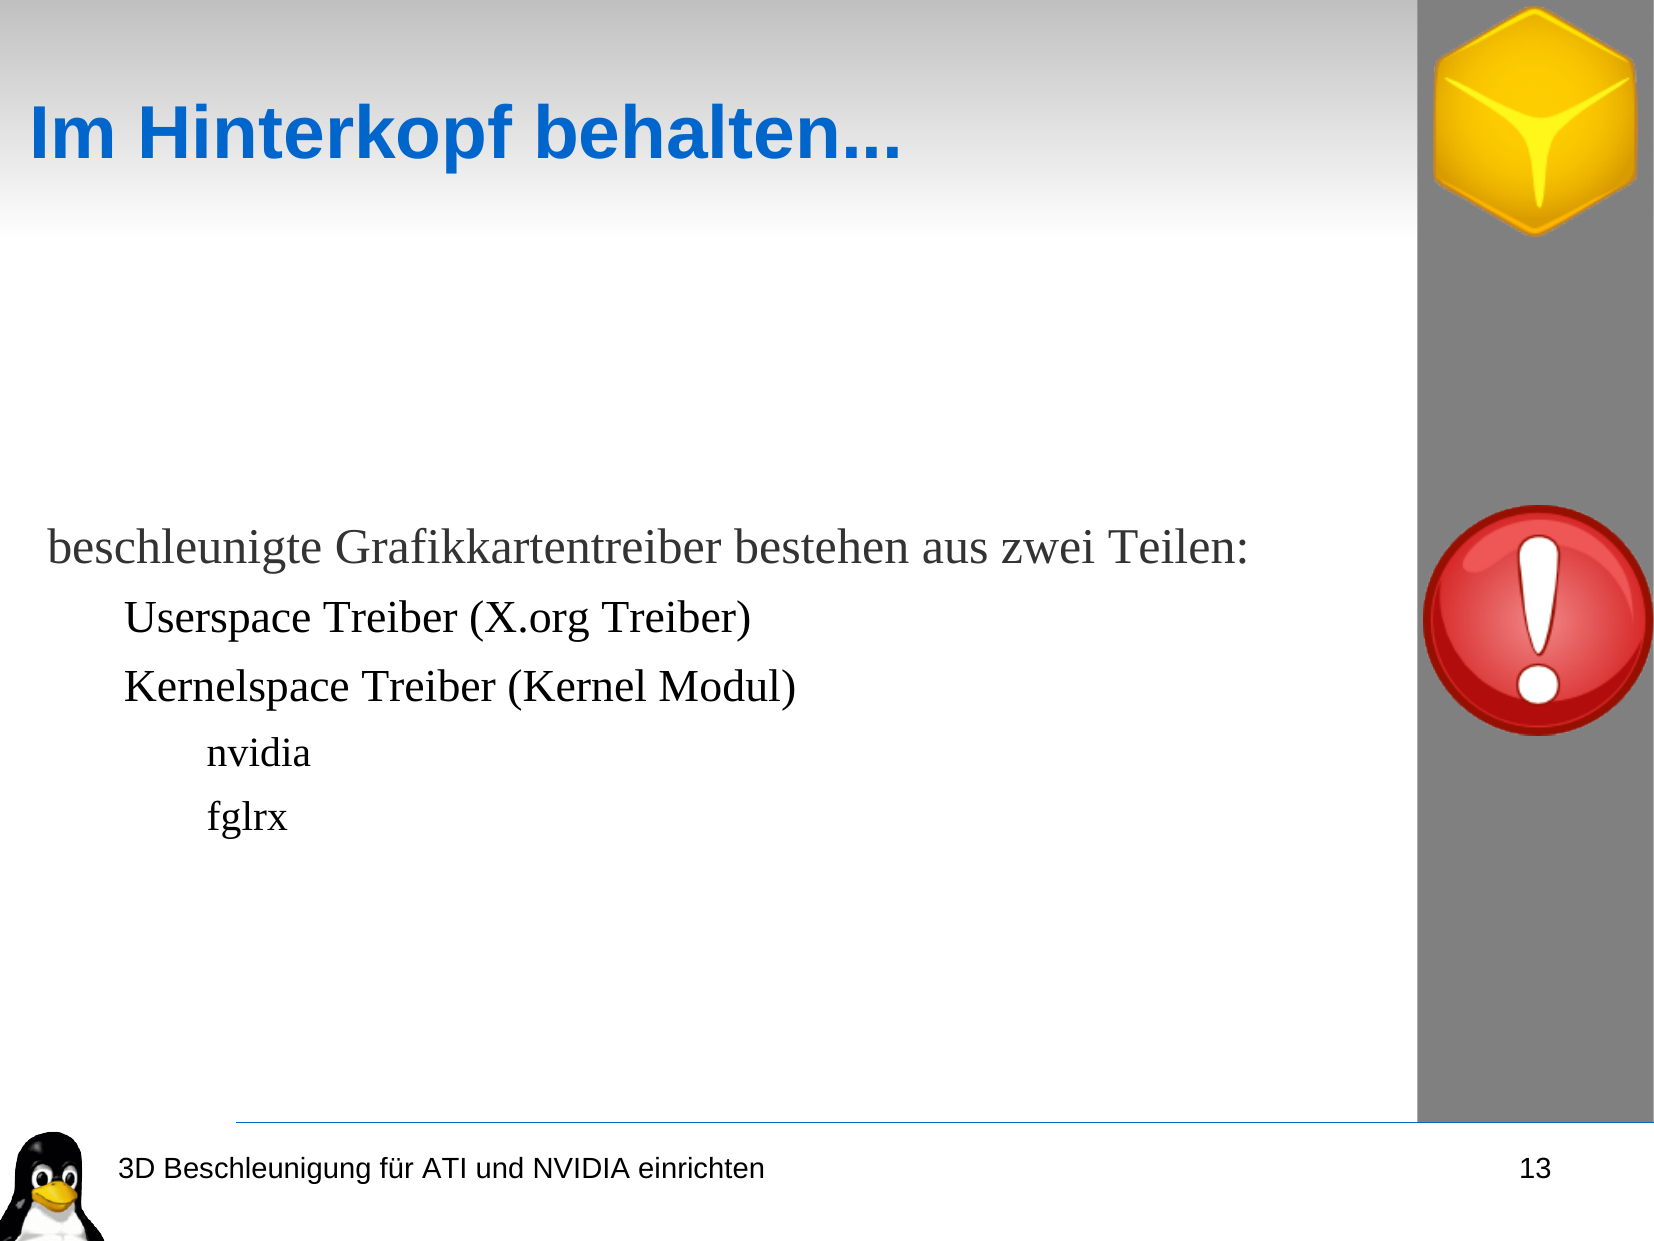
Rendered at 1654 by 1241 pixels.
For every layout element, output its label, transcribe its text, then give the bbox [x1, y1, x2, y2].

picture [1433, 6, 1638, 237]
list beschleunigte Grafikkartentreiber bestehen aus zwei Teilen: Userspace Treiber (X.org Treiber) Kernelspace Treiber (Kernel Modul) nvidia fglrx [29, 265, 1388, 1093]
picture [1423, 505, 1654, 736]
picture [0, 1121, 148, 1241]
picture [139, 1160, 148, 1176]
title Im Hinterkopf behalten... [29, 29, 1388, 237]
